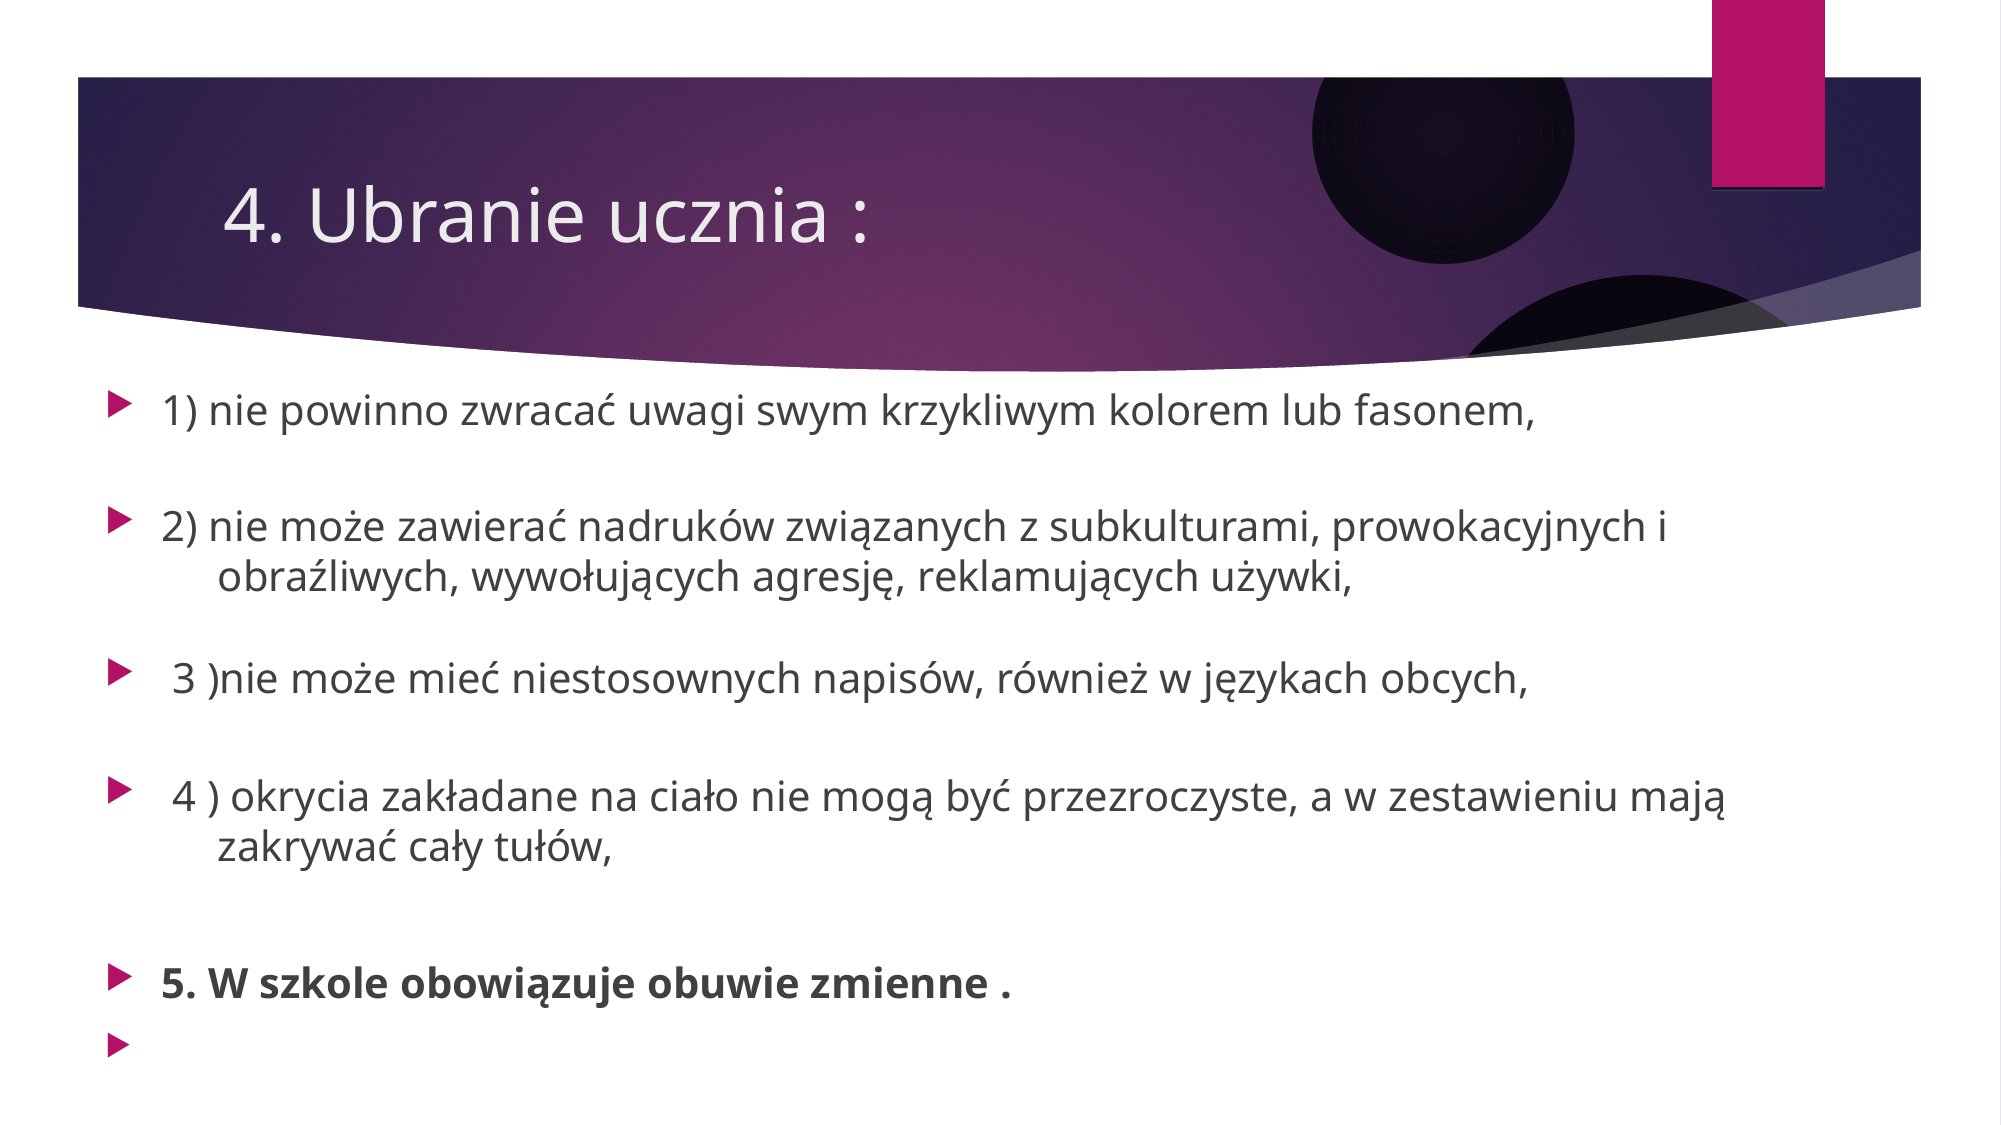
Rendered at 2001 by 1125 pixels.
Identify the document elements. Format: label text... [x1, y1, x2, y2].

title 4. Ubranie ucznia : [189, 159, 1627, 276]
list 1) nie powinno zwracać uwagi swym krzykliwym kolorem lub fasonem, 2) nie może zawierać nadruków związanych z subkulturami, prowokacyjnych i obraźliwych, wywołujących agresję, reklamujących używki, 3 )nie może mieć niestosownych napisów, również w językach obcych, 4 ) okrycia zakładane na ciało nie mogą być przezroczyste, a w zestawieniu mają zakrywać cały tułów, 5. W szkole obowiązuje obuwie zmienne . [90, 375, 1912, 1067]
